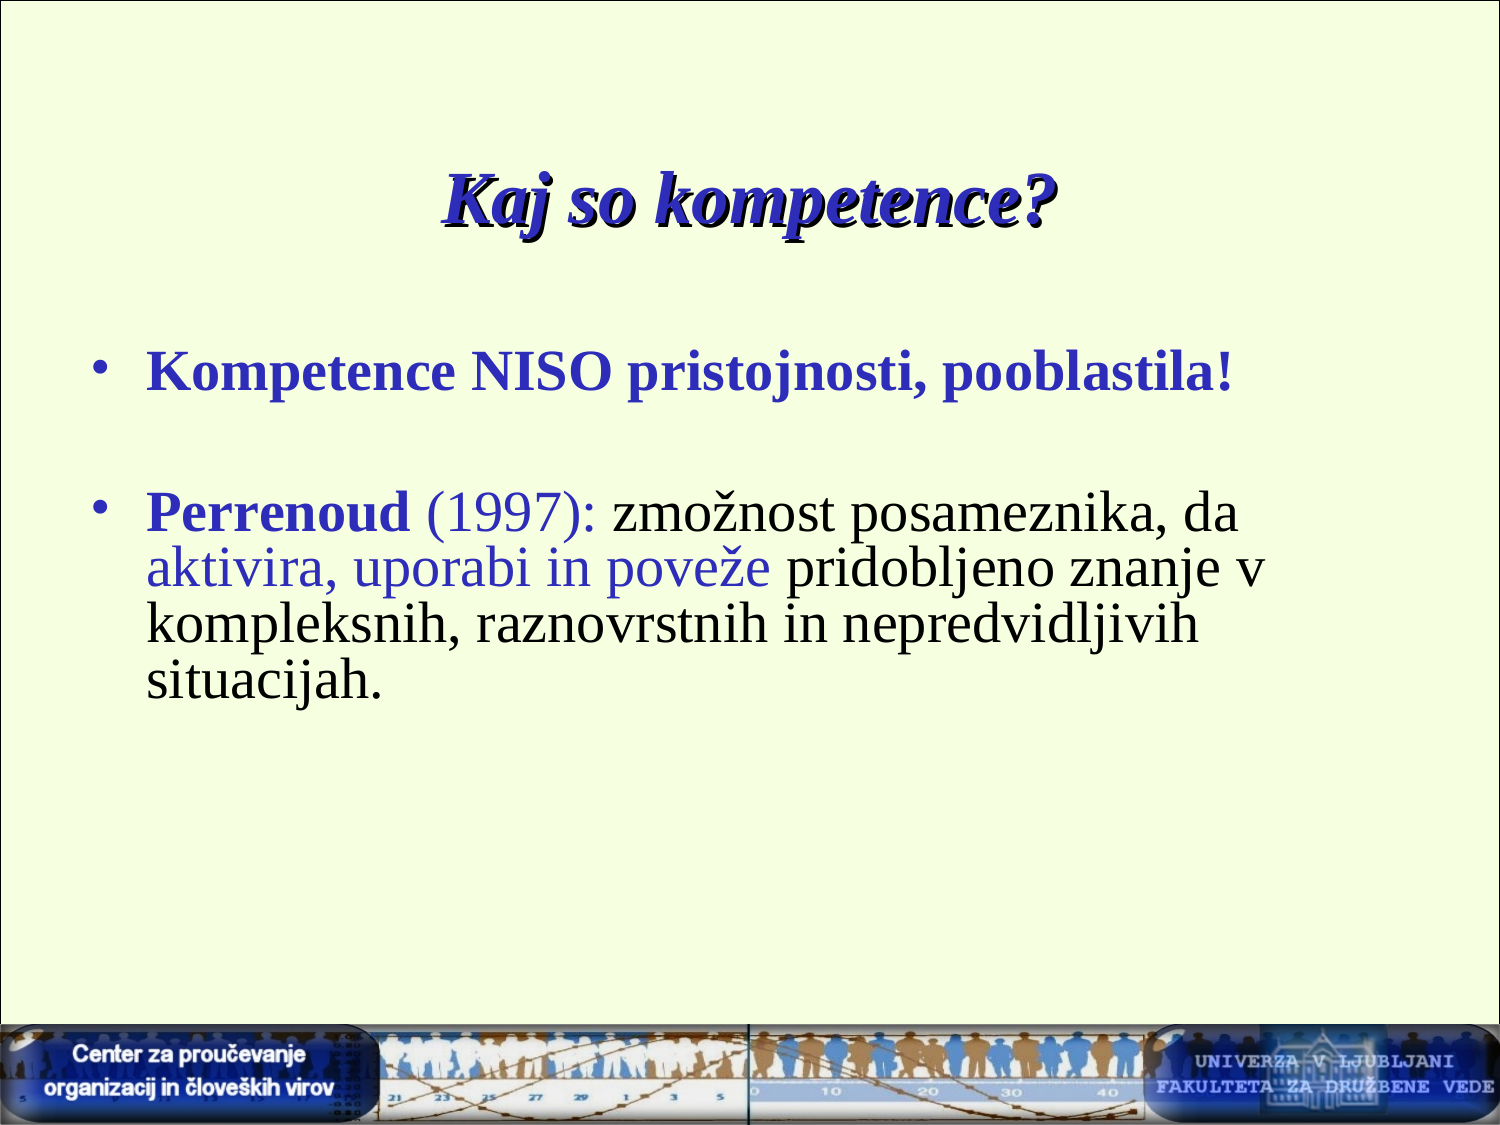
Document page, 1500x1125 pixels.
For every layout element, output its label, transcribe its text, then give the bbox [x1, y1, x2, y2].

picture [0, 1024, 1500, 1125]
title Kaj so kompetence? [112, 99, 1388, 288]
list Kompetence NISO pristojnosti, pooblastila! Perrenoud (1997): zmožnost posameznika, da aktivira, uporabi in poveže pridobljeno znanje v kompleksnih, raznovrstnih in nepredvidljivih situacijah. [75, 338, 1426, 1006]
